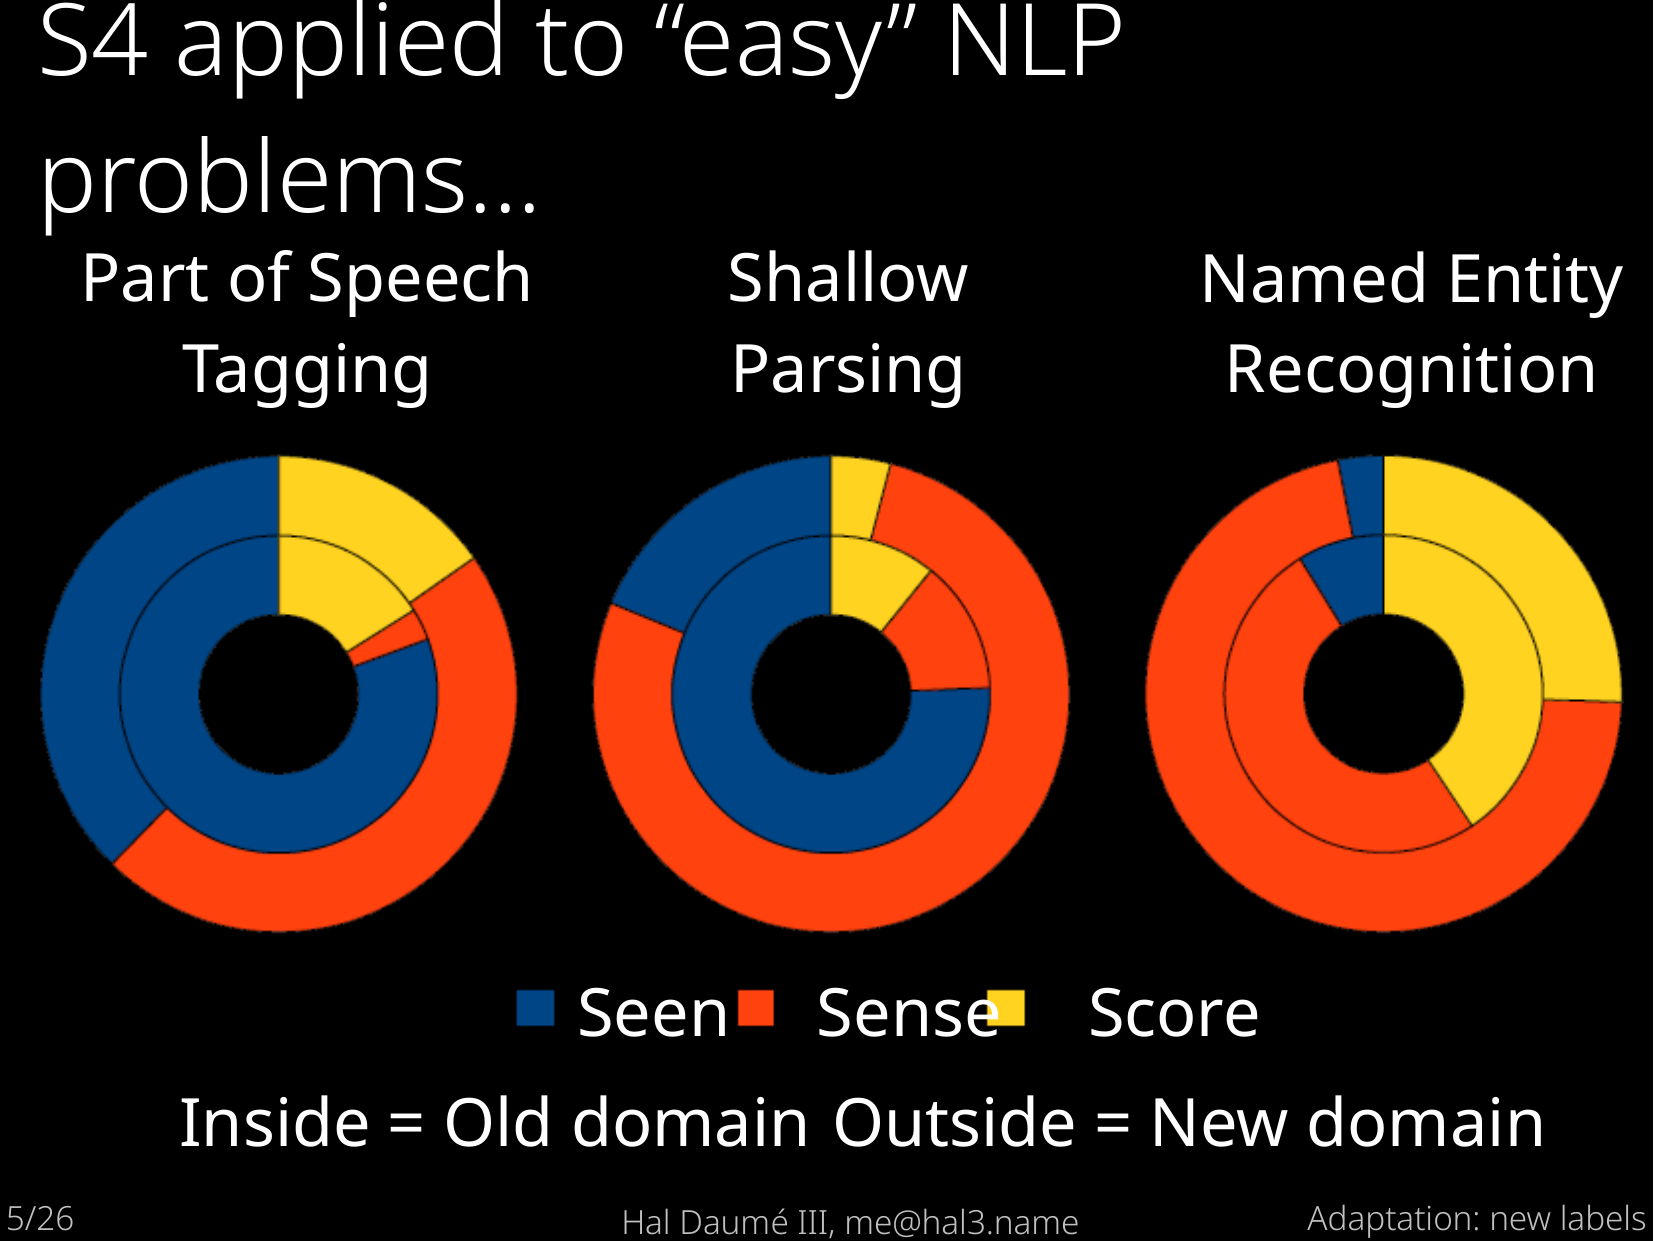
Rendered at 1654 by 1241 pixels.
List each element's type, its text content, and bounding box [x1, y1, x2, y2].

title S4 applied to “easy” NLP problems... [37, 37, 1613, 173]
text_box Inside = Old domain [164, 1067, 748, 1161]
text_box Outside = New domain [817, 1067, 1489, 1161]
text_box Part of Speech Tagging [65, 223, 489, 394]
text_box Named Entity Recognition [1185, 223, 1587, 394]
text_box Seen Sense Score [562, 957, 1213, 1051]
text_box Shallow Parsing [713, 223, 949, 394]
picture [31, 441, 1632, 1049]
